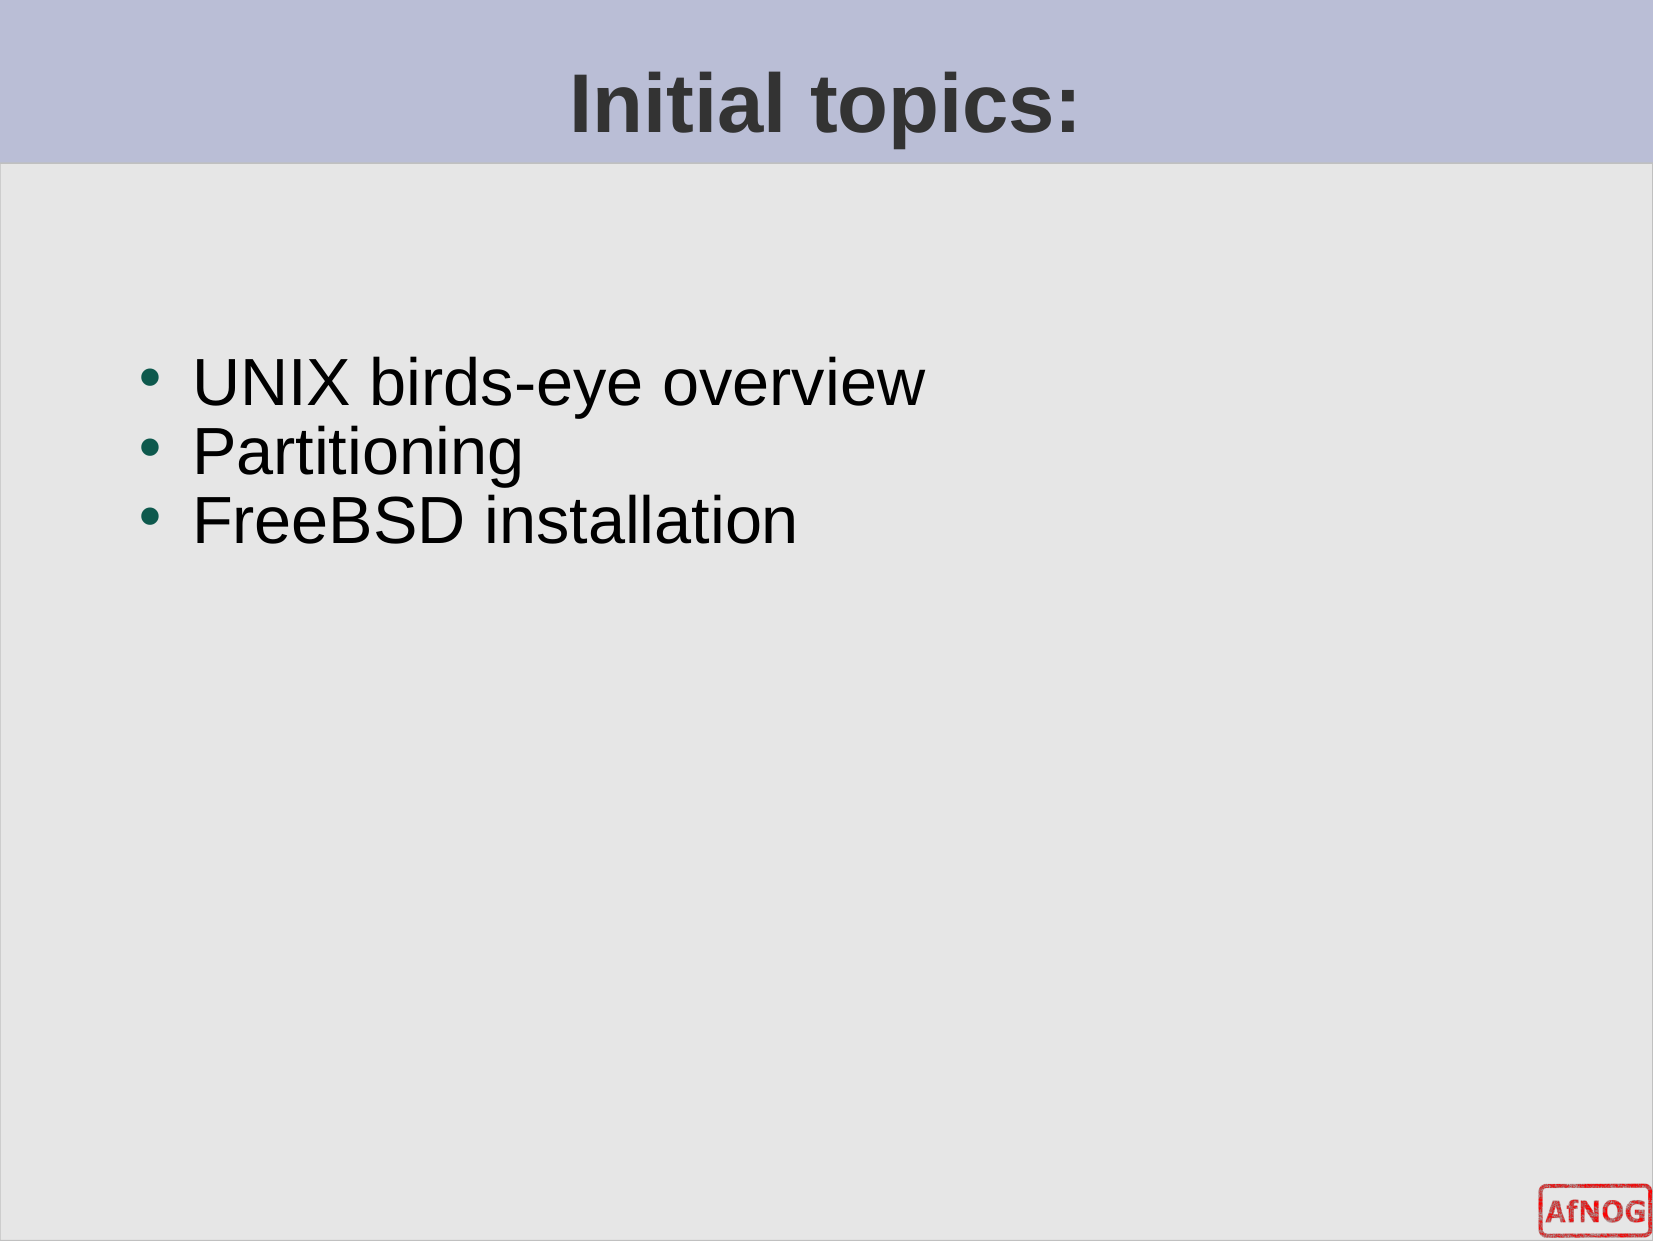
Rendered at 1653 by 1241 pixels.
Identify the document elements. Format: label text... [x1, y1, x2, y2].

list UNIX birds-eye overview Partitioning FreeBSD installation [121, 344, 1534, 1127]
title Initial topics: [0, 0, 1653, 208]
picture [1537, 1182, 1653, 1241]
